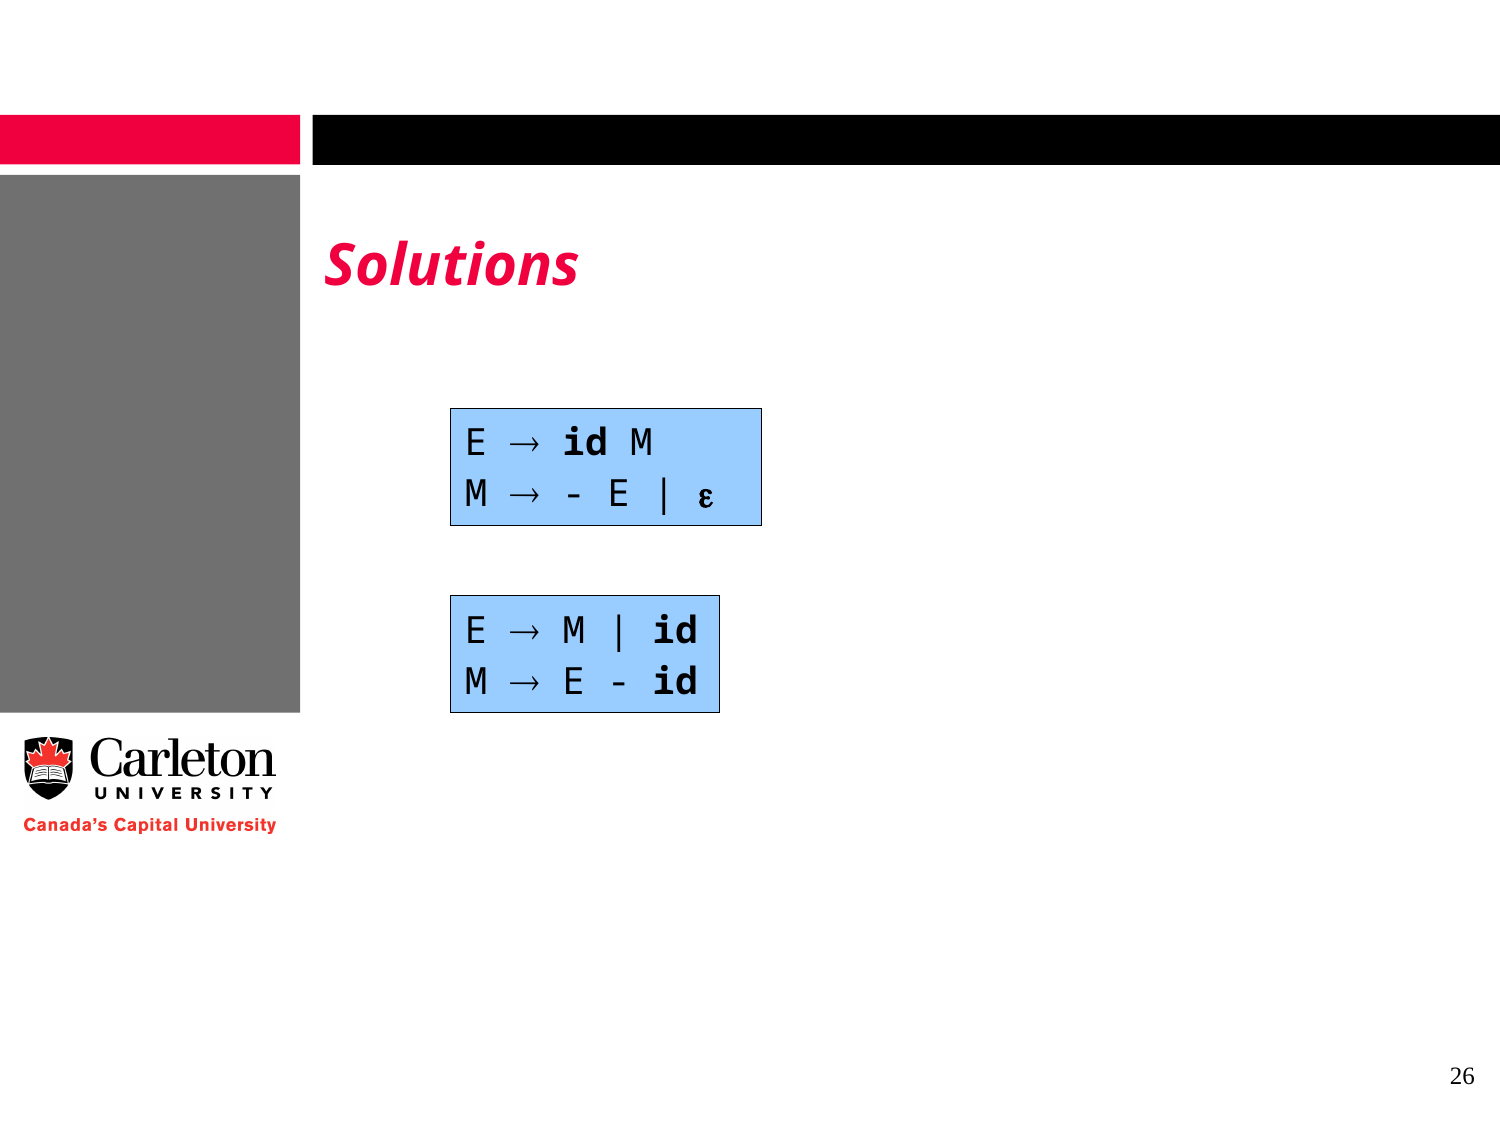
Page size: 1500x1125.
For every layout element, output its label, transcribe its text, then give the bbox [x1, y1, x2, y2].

picture [24, 737, 276, 834]
text_box E  M | id M  E - id [450, 599, 720, 713]
title Solutions [324, 187, 1450, 338]
text_box E  id M M  - E | e [450, 412, 762, 526]
